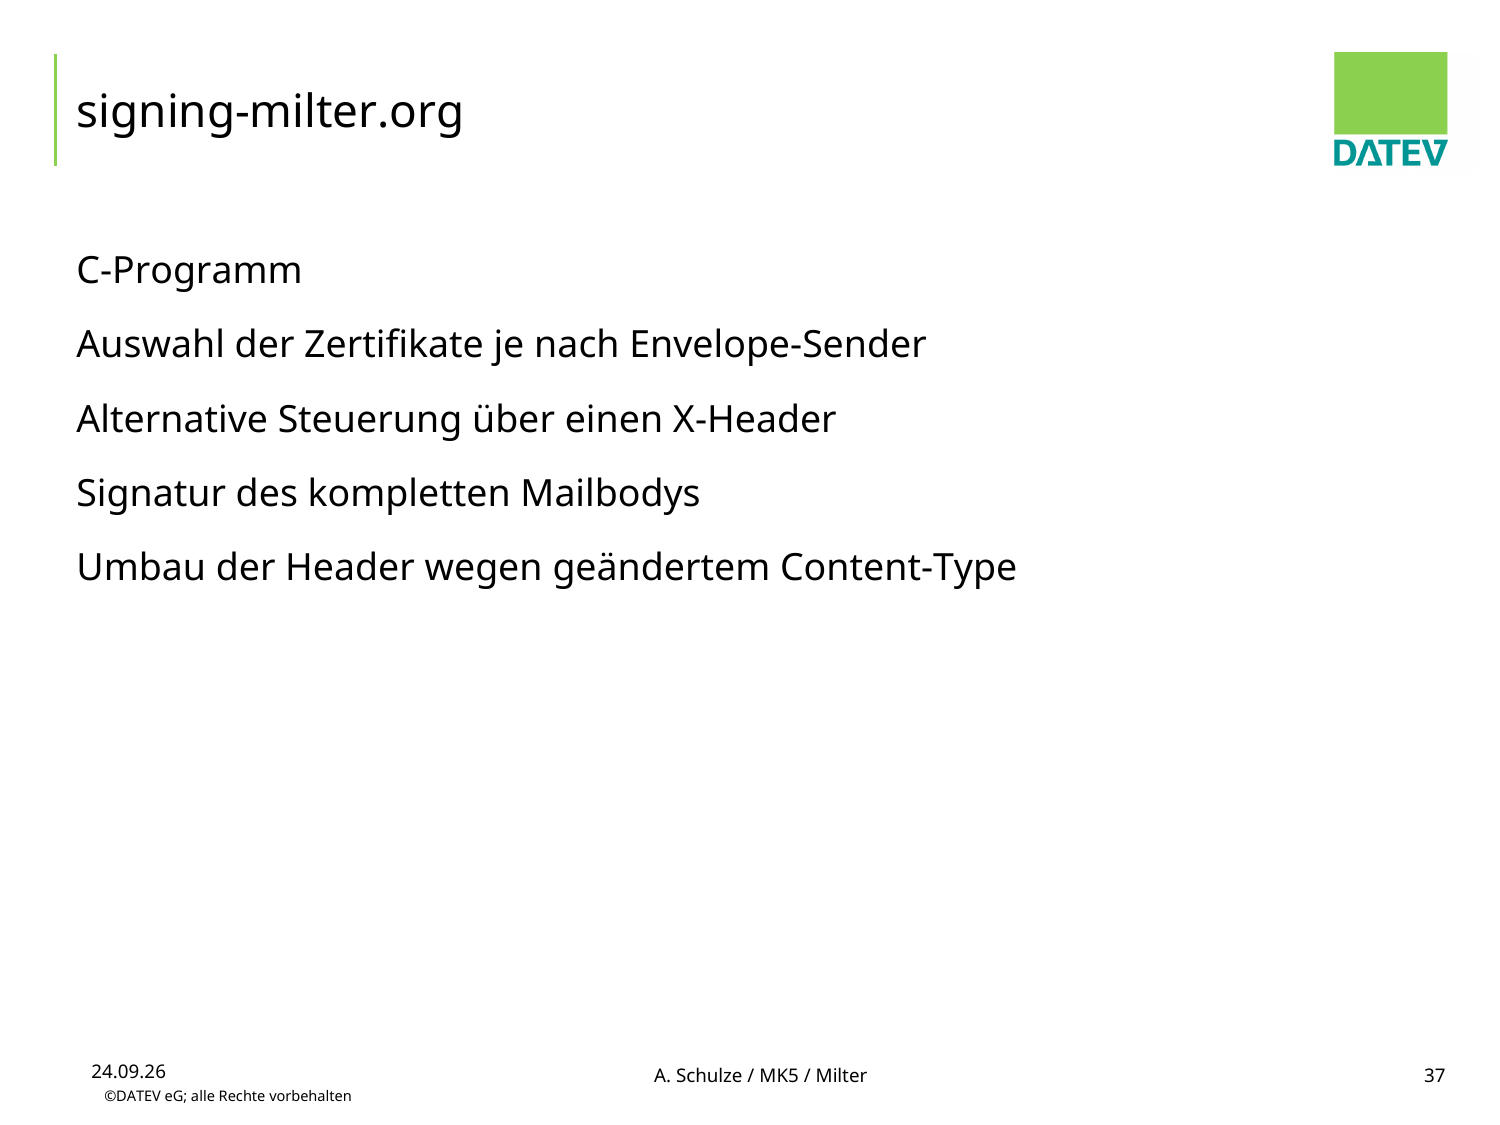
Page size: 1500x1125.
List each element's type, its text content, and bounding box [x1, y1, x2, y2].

picture [1333, 52, 1478, 173]
title signing-milter.org [76, 46, 1235, 174]
list C-Programm Auswahl der Zertifikate je nach Envelope-Sender Alternative Steuerung über einen X-Header Signatur des kompletten Mailbodys Umbau der Header wegen geändertem Content-Type [76, 243, 1447, 1026]
